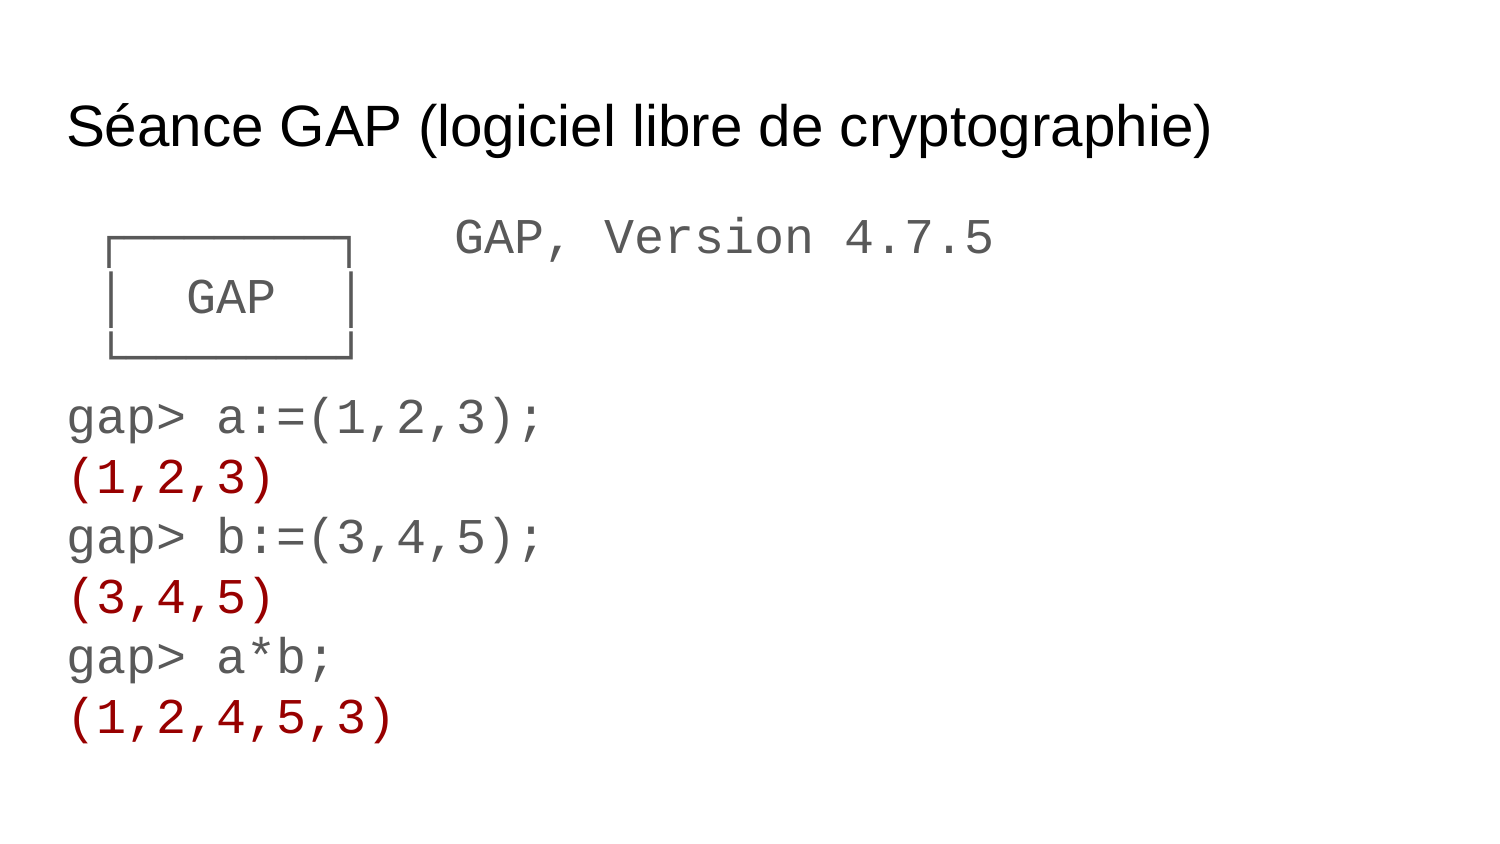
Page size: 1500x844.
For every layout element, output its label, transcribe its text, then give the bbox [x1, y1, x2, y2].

title Séance GAP (logiciel libre de cryptographie) [51, 72, 1449, 167]
list ┌───────┐ GAP, Version 4.7.5 │ GAP │ └───────┘ gap> a:=(1,2,3); (1,2,3) gap> b:=(3,4,5); (3,4,5) gap> a*b; (1,2,4,5,3) [51, 189, 1449, 750]
